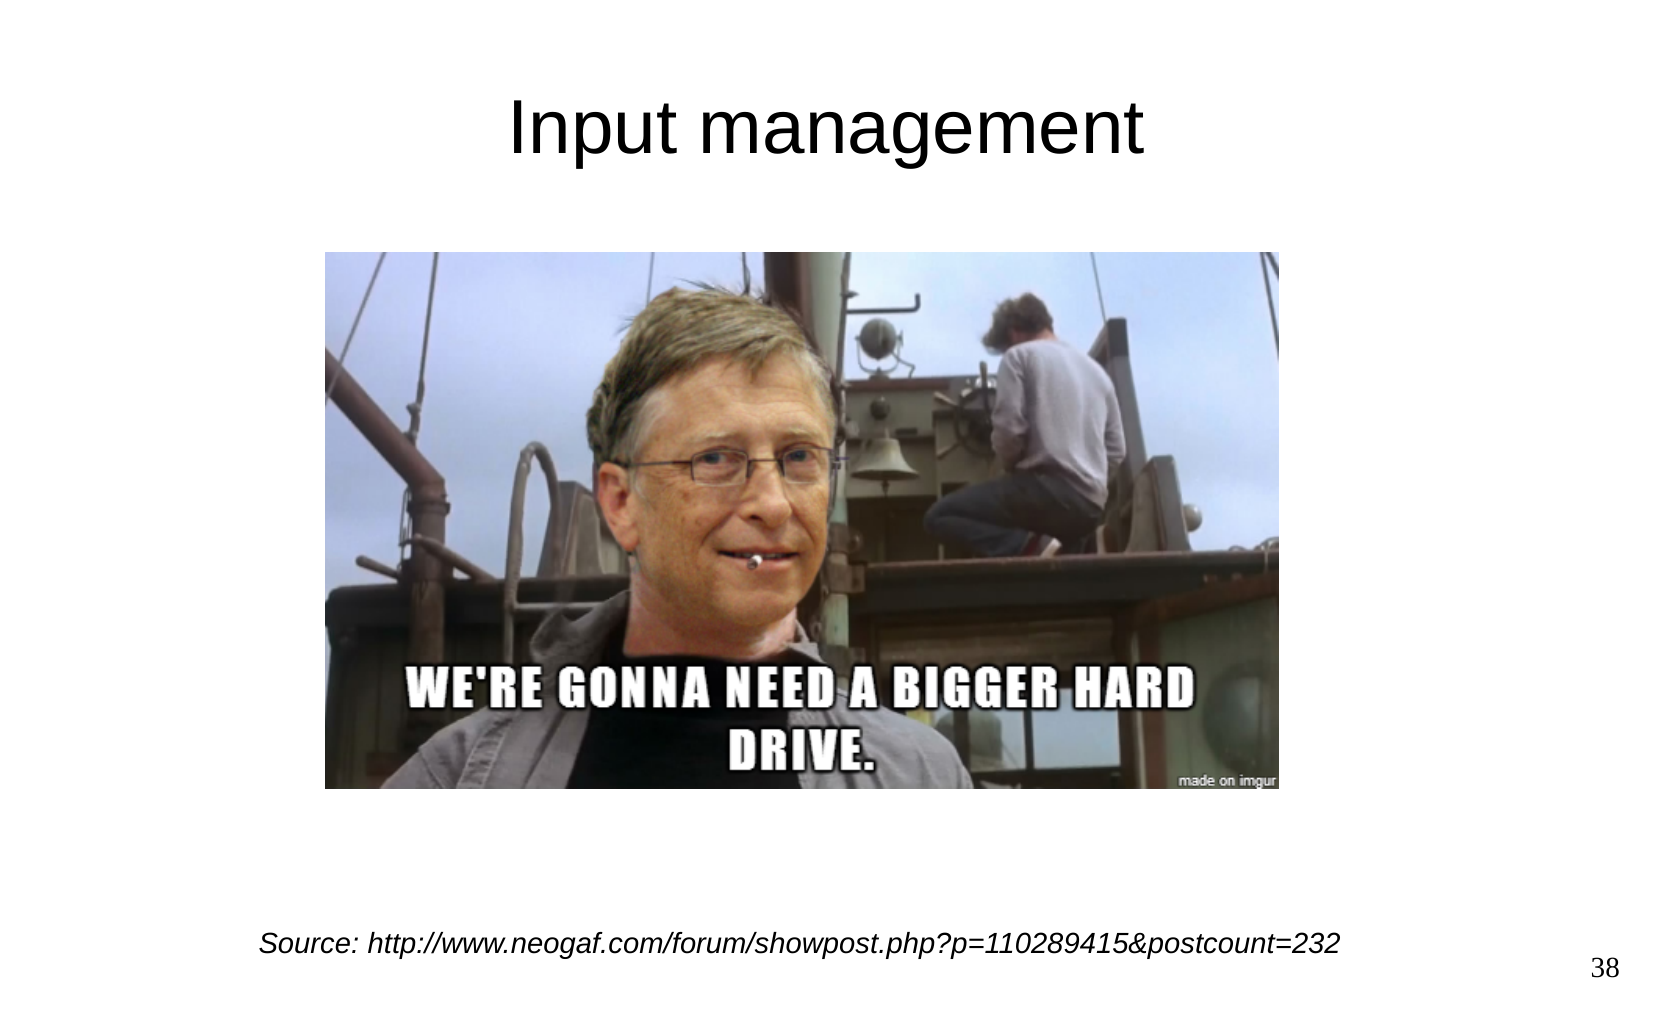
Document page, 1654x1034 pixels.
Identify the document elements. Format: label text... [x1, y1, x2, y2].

text_box <number> [1560, 951, 1621, 1023]
subtitle Source: http://www.neogaf.com/forum/showpost.php?p=110289415&postcount=232 [82, 314, 1571, 961]
picture [325, 252, 1279, 789]
title Input management [82, 41, 1571, 214]
